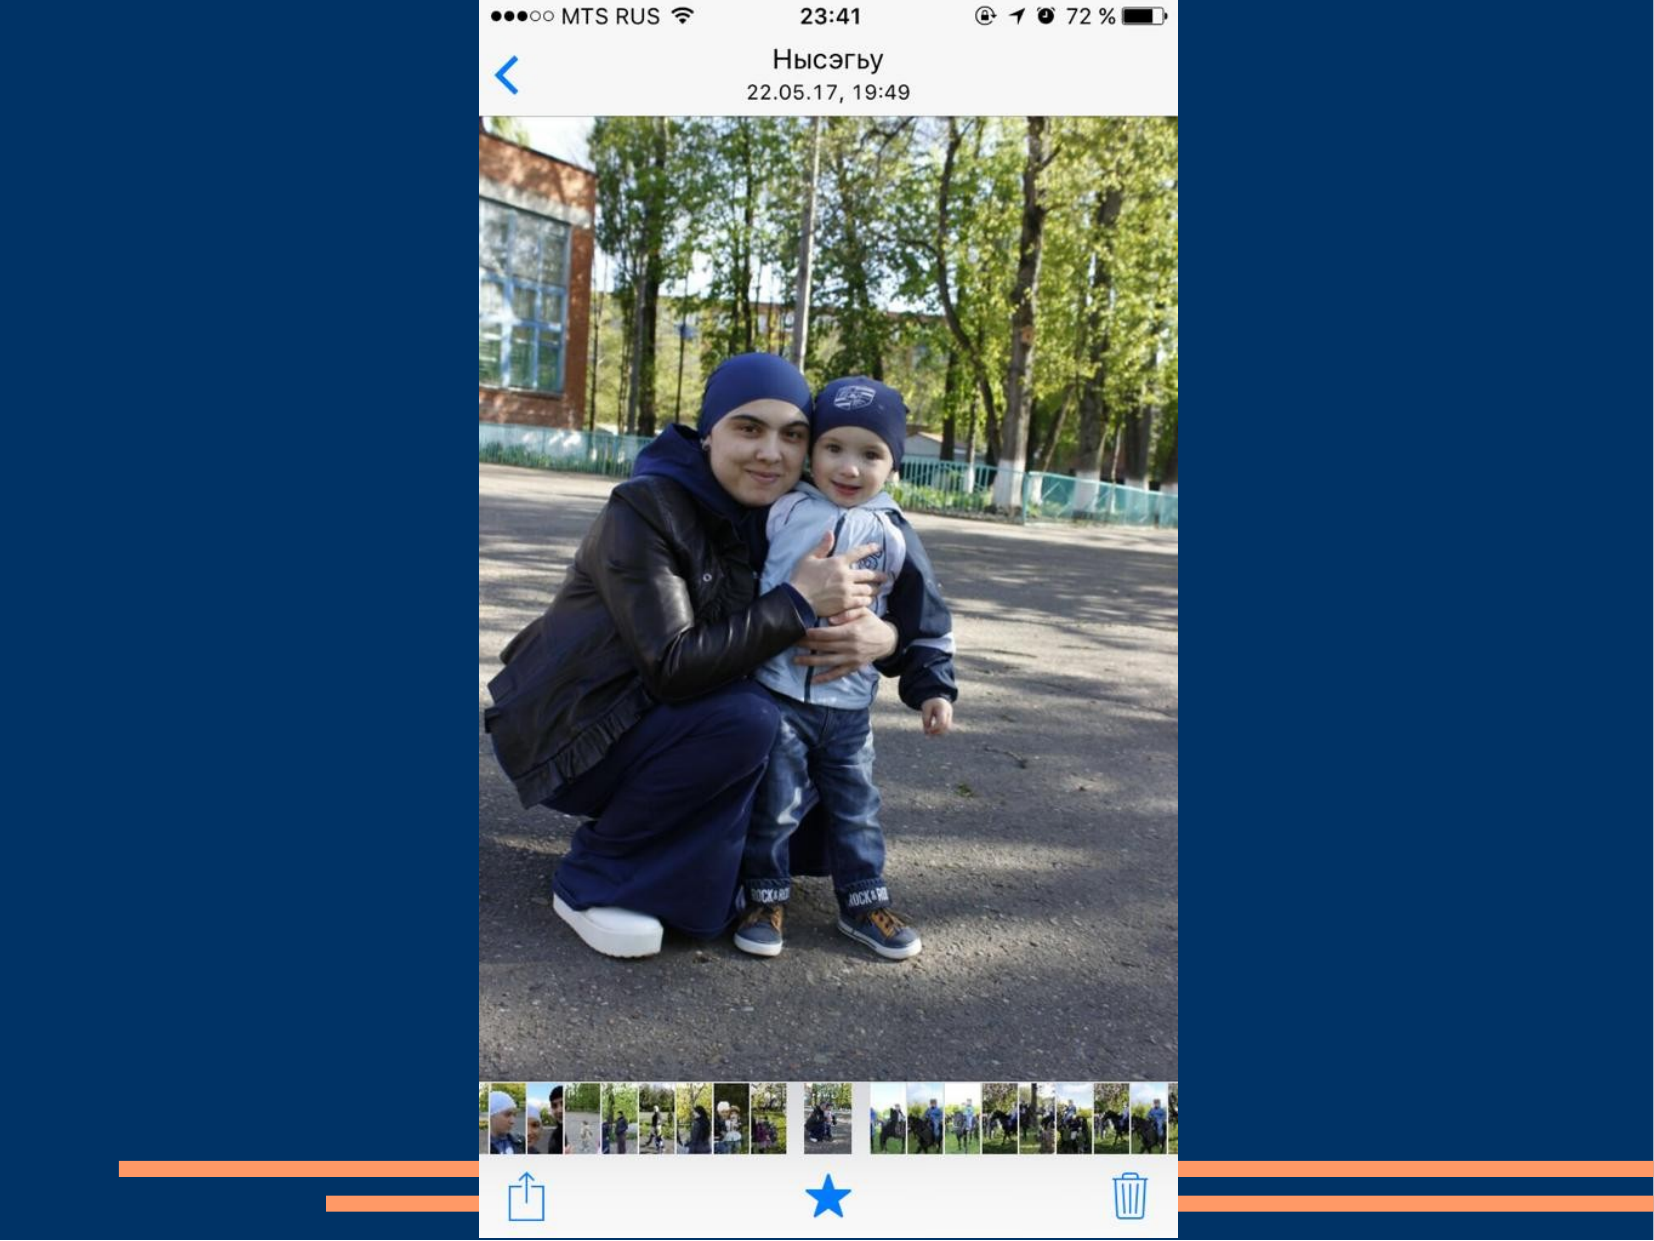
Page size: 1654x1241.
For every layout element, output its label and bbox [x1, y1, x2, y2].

picture [479, 0, 1178, 1238]
